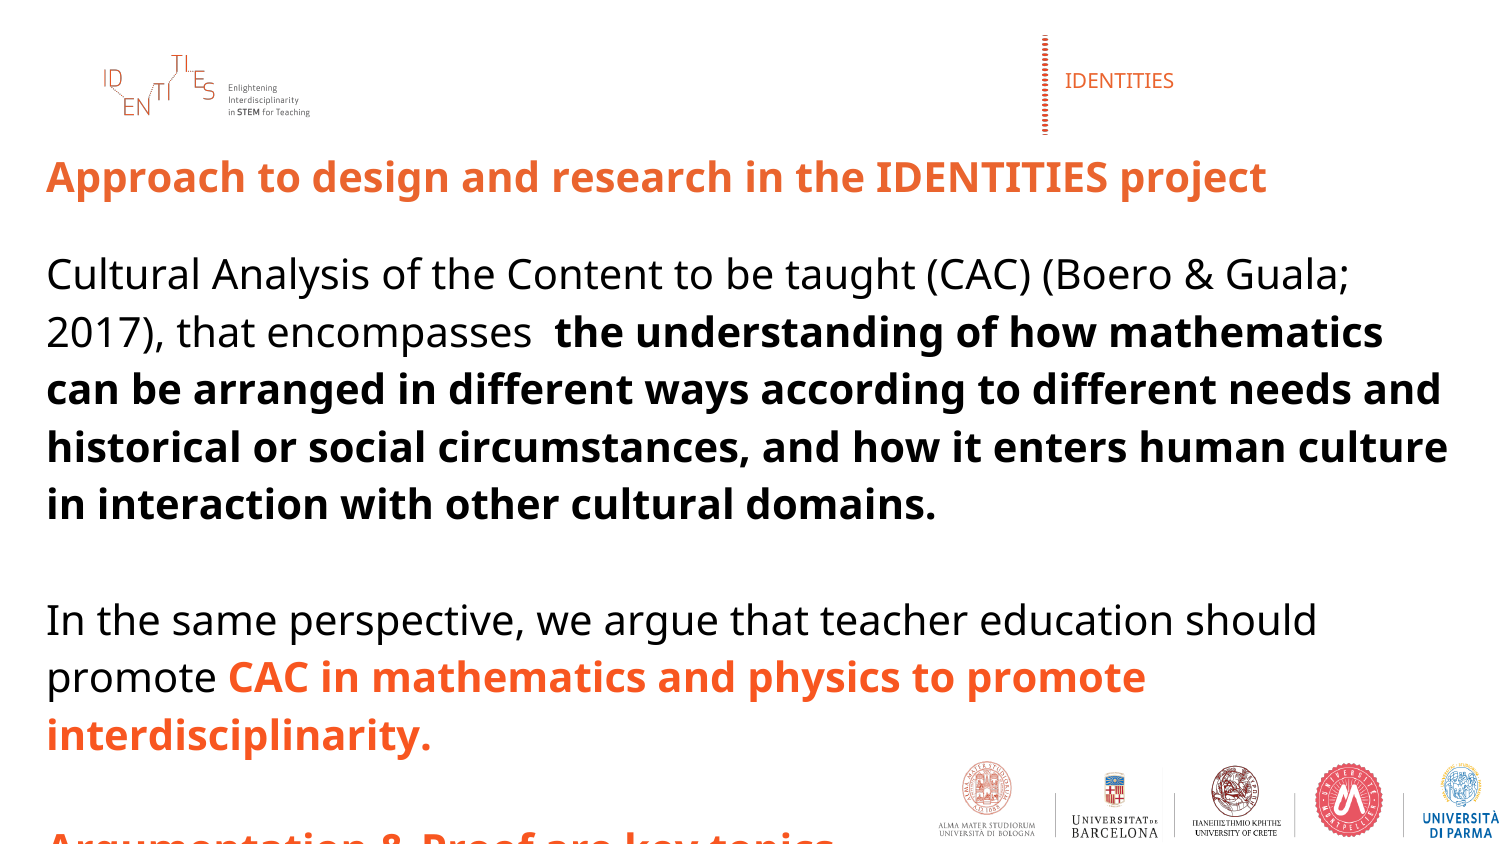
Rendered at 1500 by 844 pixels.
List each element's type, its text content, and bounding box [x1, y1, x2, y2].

text_box Approach to design and research in the IDENTITIES project Cultural Analysis of the Content to be taught (CAC) (Boero & Guala; 2017), that encompasses the understanding of how mathematics can be arranged in different ways according to different needs and historical or social circumstances, and how it enters human culture in interaction with other cultural domains. In the same perspective, we argue that teacher education should promote CAC in mathematics and physics to promote interdisciplinarity. Argumentation & Proof are key topics [31, 135, 1472, 844]
picture [104, 53, 310, 120]
picture [1042, 35, 1051, 135]
picture [938, 761, 1499, 844]
text_box IDENTITIES [1050, 60, 1472, 121]
